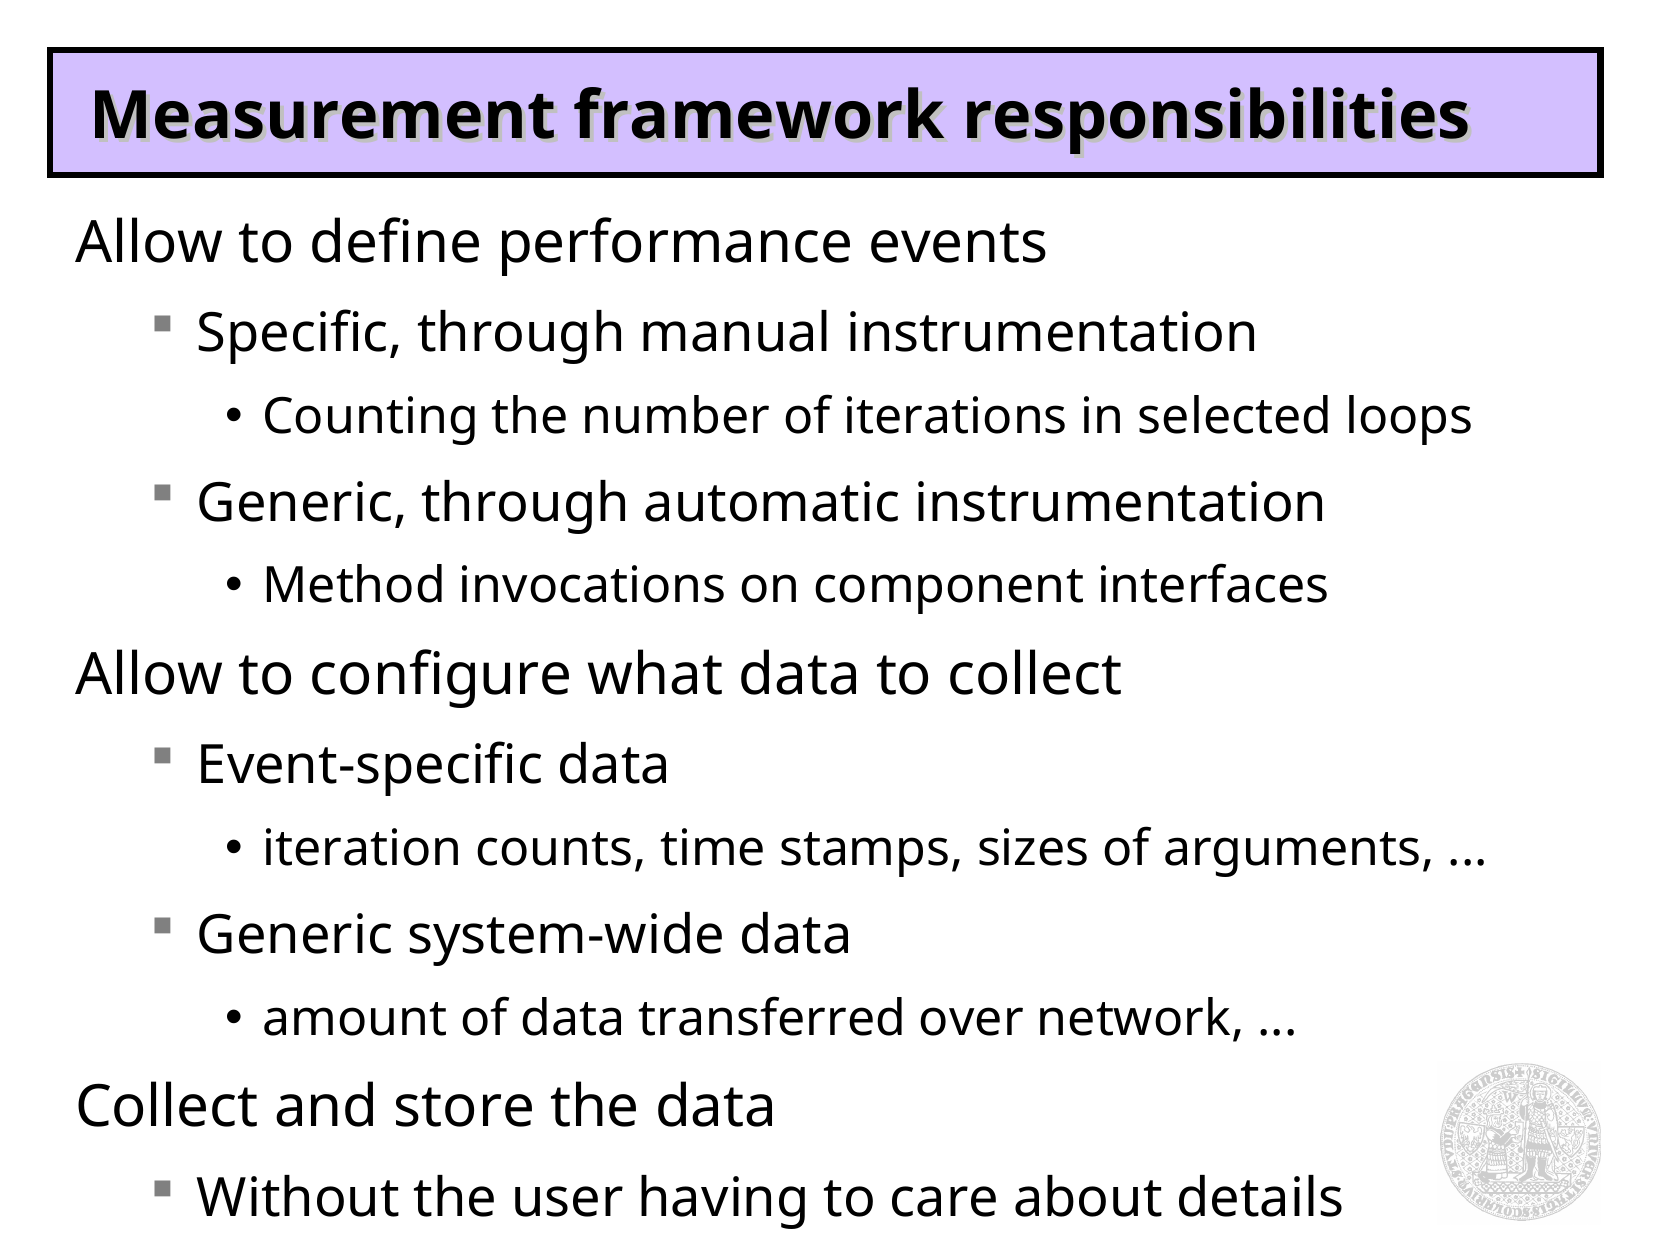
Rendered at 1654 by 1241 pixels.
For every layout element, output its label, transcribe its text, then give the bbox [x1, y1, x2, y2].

picture [1437, 1061, 1601, 1225]
title Measurement framework responsibilities [49, 49, 1601, 175]
list Allow to define performance events Specific, through manual instrumentation Counting the number of iterations in selected loops Generic, through automatic instrumentation Method invocations on component interfaces Allow to configure what data to collect Event-specific data iteration counts, time stamps, sizes of arguments, ... Generic system-wide data amount of data transferred over network, ... Collect and store the data Without the user having to care about details [75, 199, 1576, 1175]
